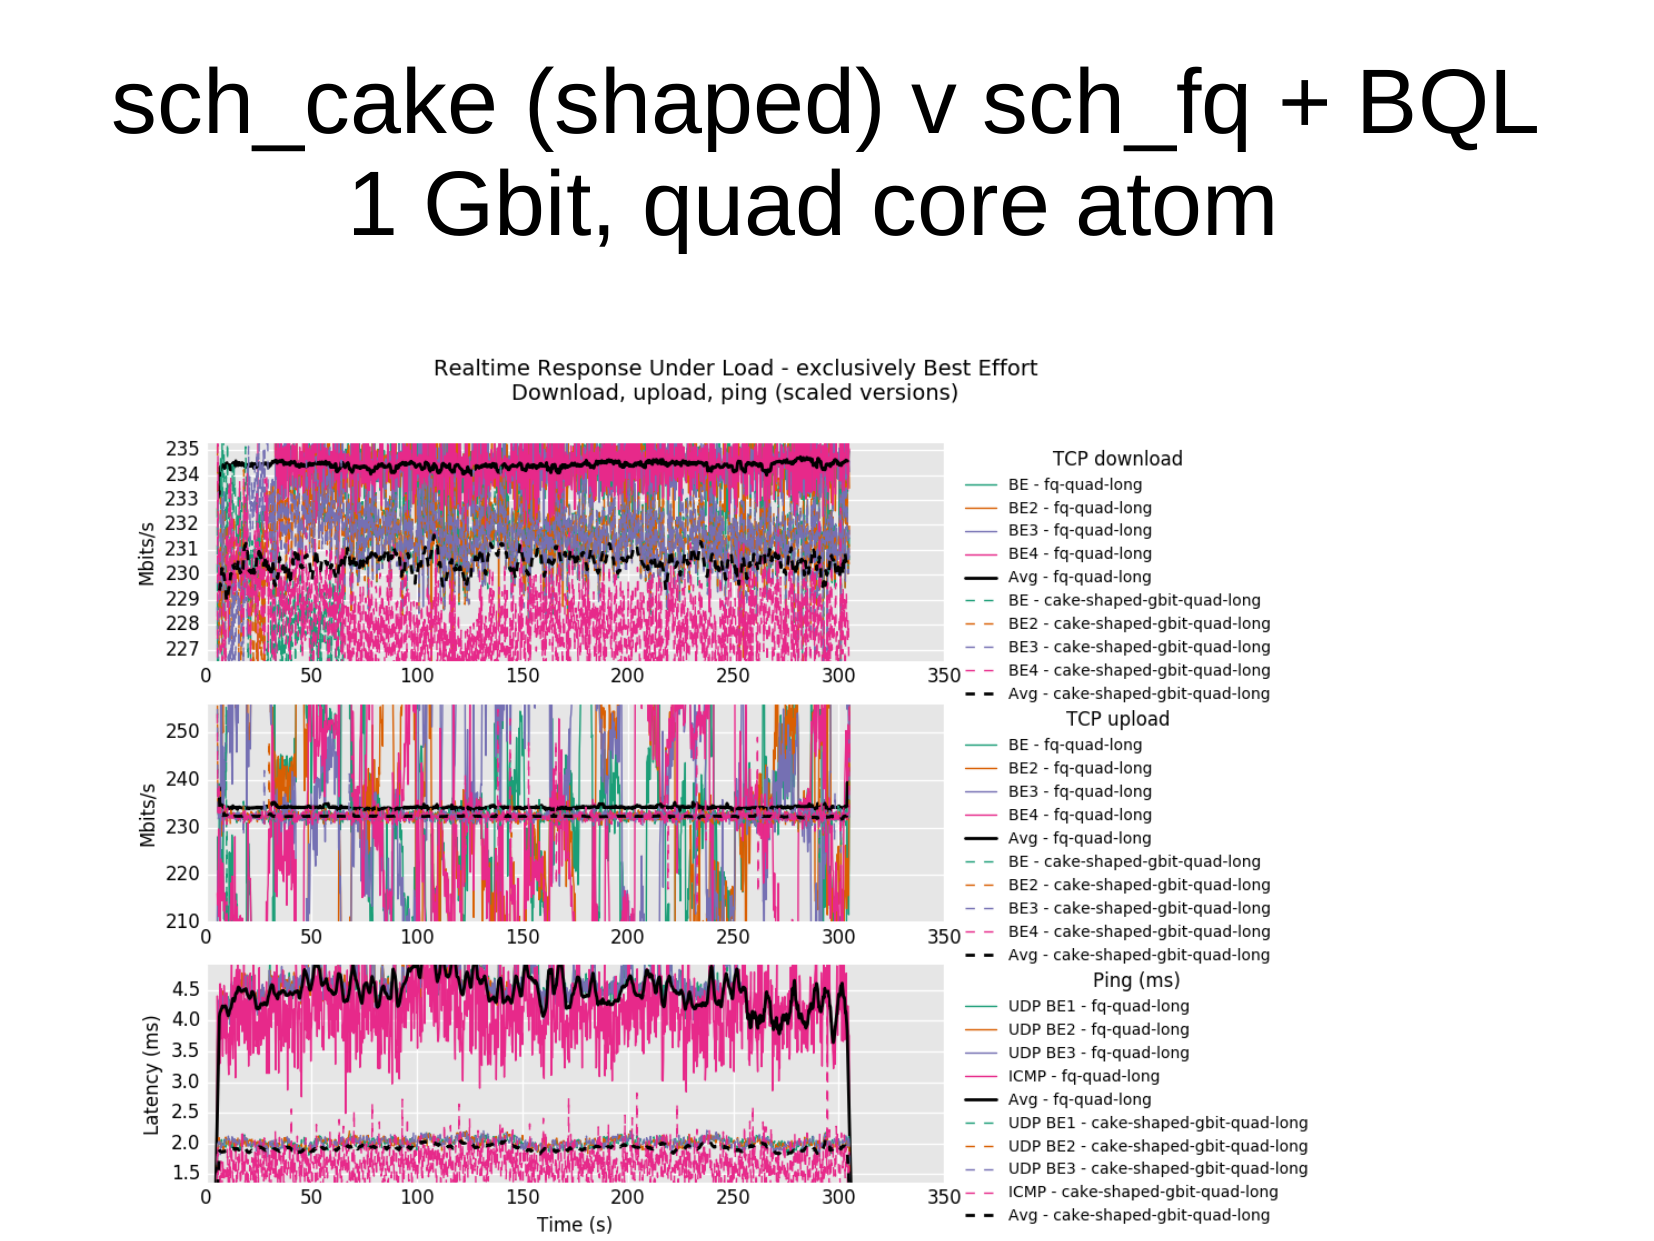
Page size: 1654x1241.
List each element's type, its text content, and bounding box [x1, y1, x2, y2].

picture [30, 351, 1441, 1241]
title sch_cake (shaped) v sch_fq + BQL 1 Gbit, quad core atom [82, 49, 1571, 257]
